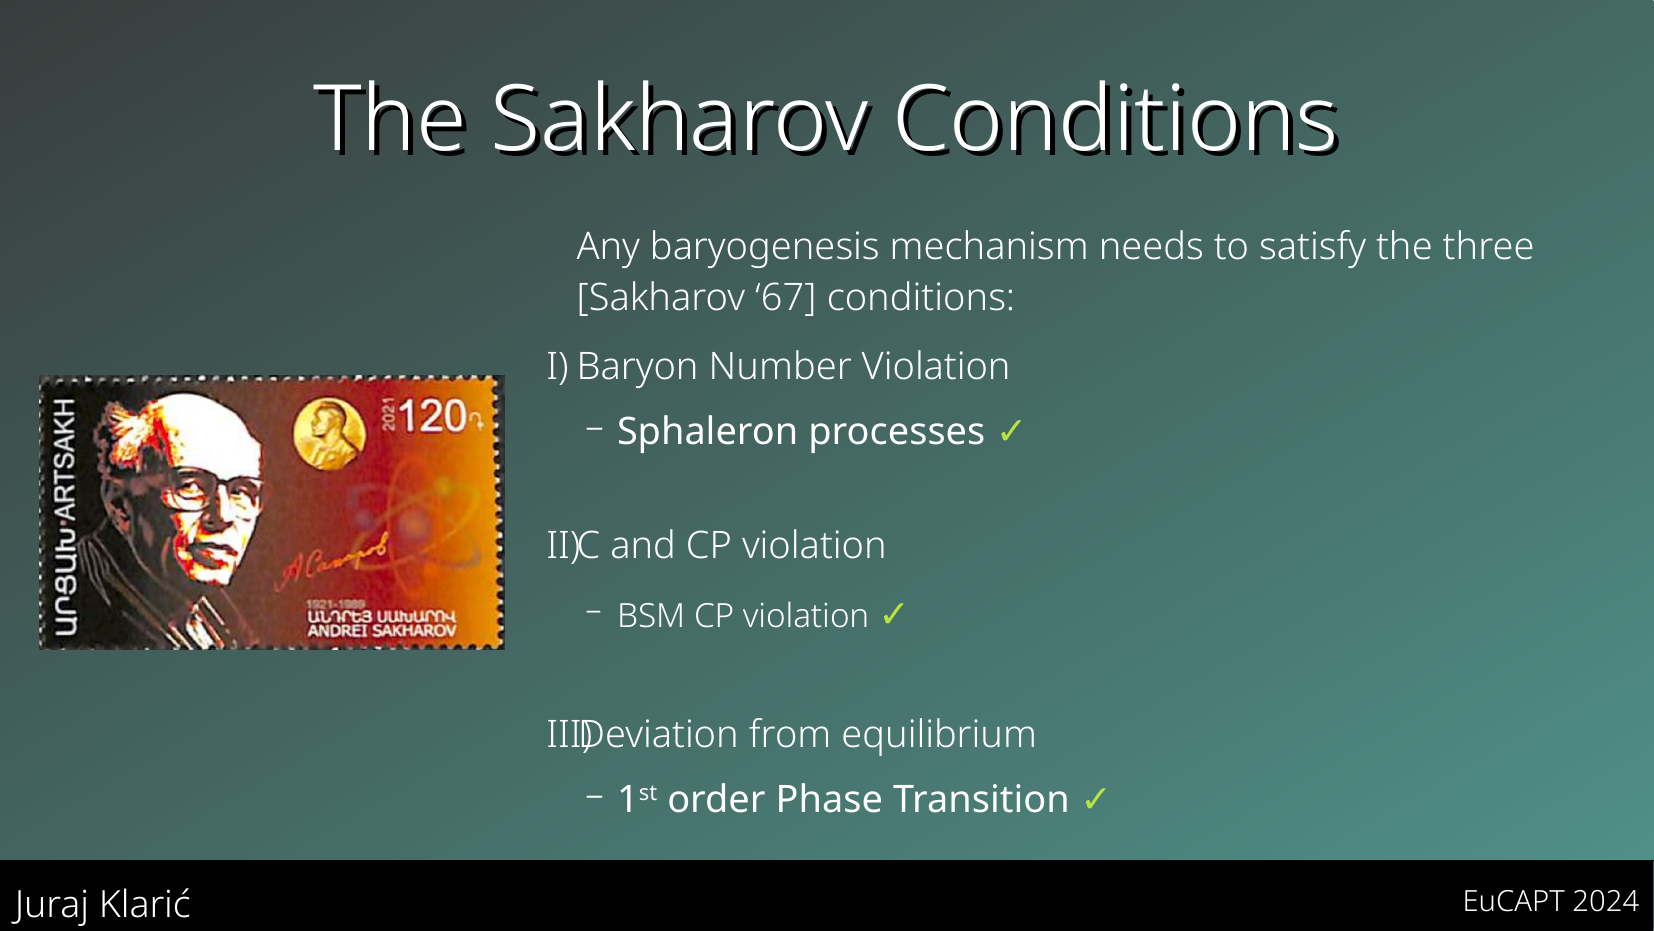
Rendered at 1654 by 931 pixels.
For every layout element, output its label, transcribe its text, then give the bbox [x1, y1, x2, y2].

list Any baryogenesis mechanism needs to satisfy the three [Sakharov ‘67] conditions: Baryon Number Violation Sphaleron processes ✓ C and CP violation BSM CP violation ✓ Deviation from equilibrium 1st order Phase Transition ✓ [536, 218, 1603, 829]
text_box Juraj Klarić [0, 870, 350, 923]
picture [39, 375, 505, 651]
title The Sakharov Conditions [82, 37, 1571, 193]
text_box EuCAPT 2024 [1447, 872, 1654, 917]
text_box [0, 860, 1654, 931]
